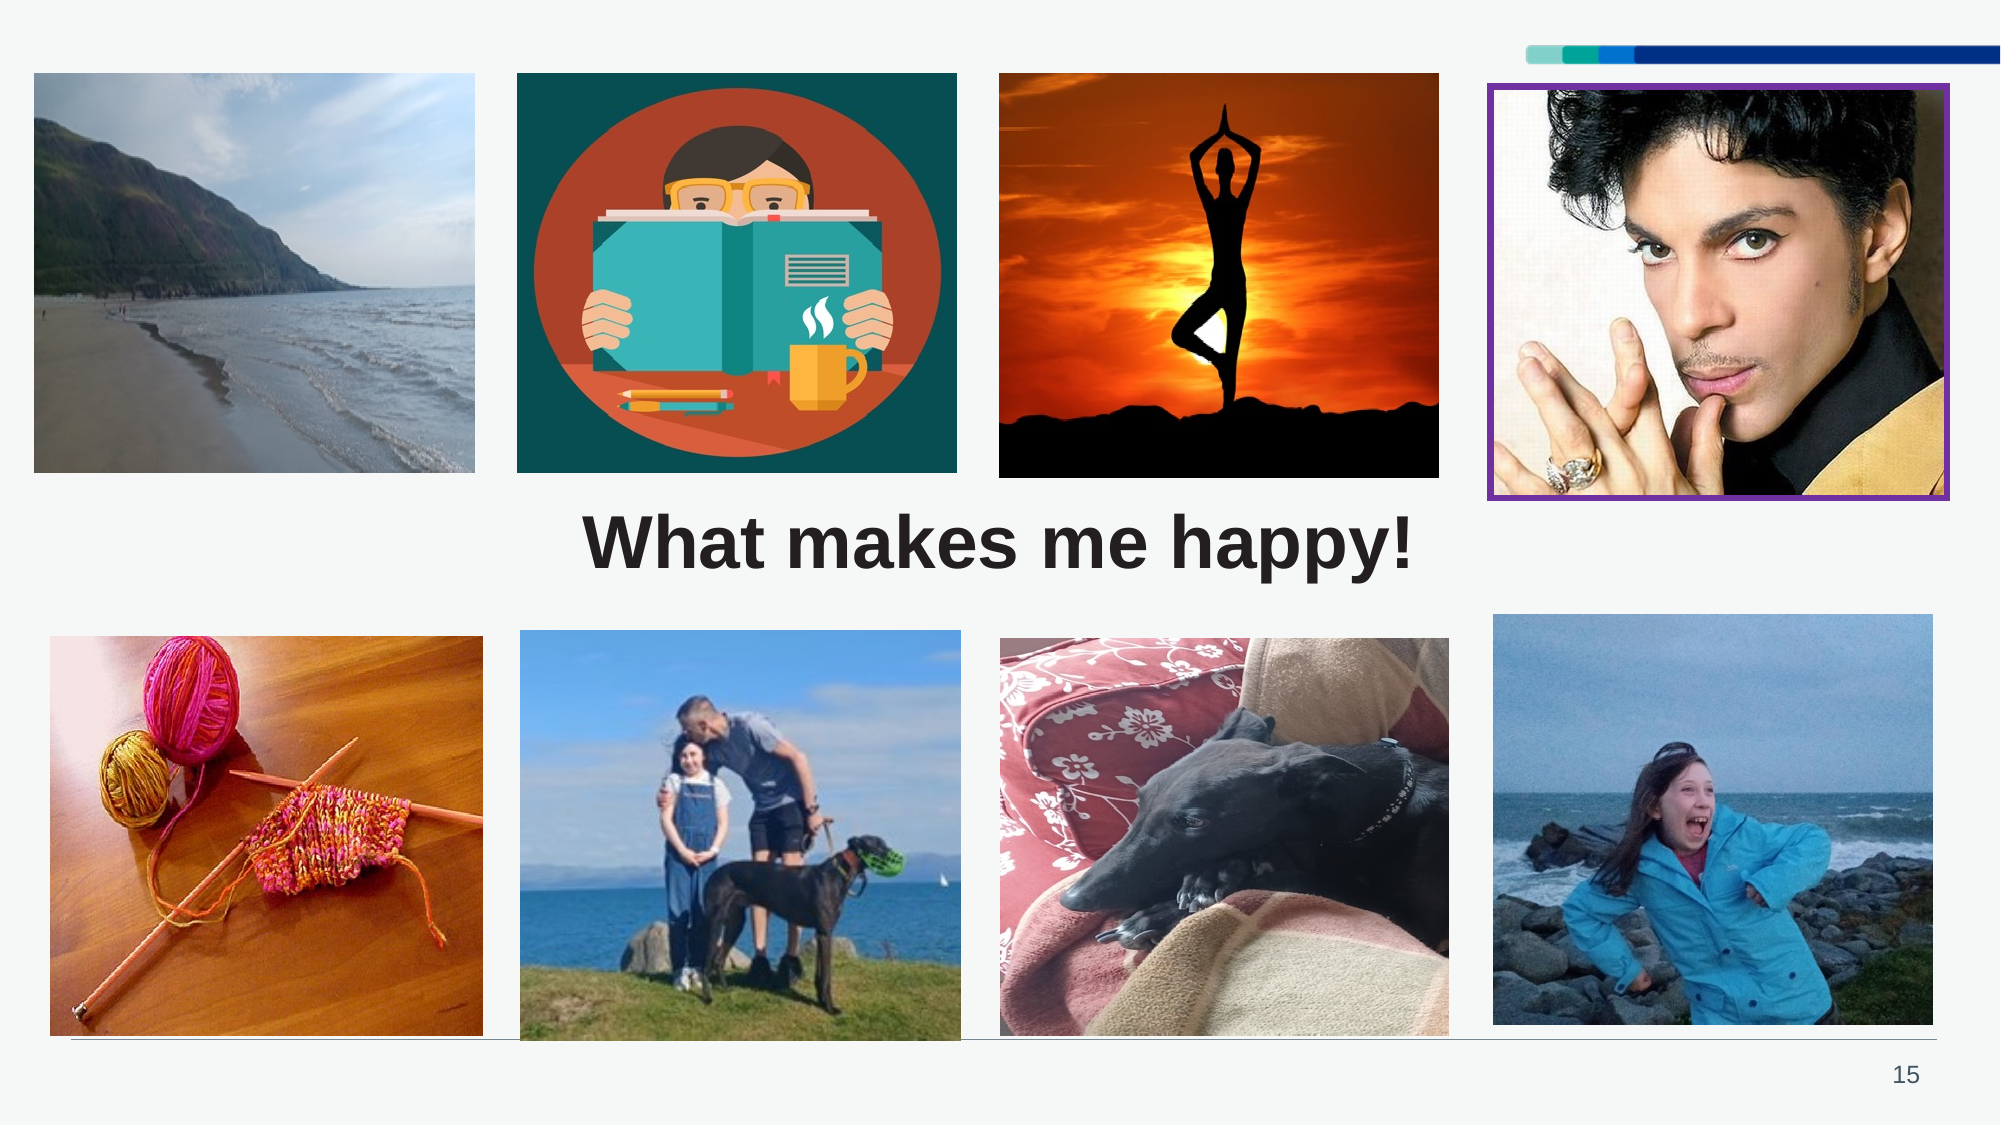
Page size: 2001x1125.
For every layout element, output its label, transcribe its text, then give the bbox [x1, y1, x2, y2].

picture [1493, 89, 1944, 495]
picture [34, 73, 475, 473]
picture [520, 630, 961, 1042]
picture [517, 73, 957, 472]
title What makes me happy! [63, 472, 1935, 615]
picture [999, 636, 1449, 1036]
picture [999, 73, 1439, 472]
picture [1493, 614, 1933, 1025]
picture [50, 636, 483, 1036]
